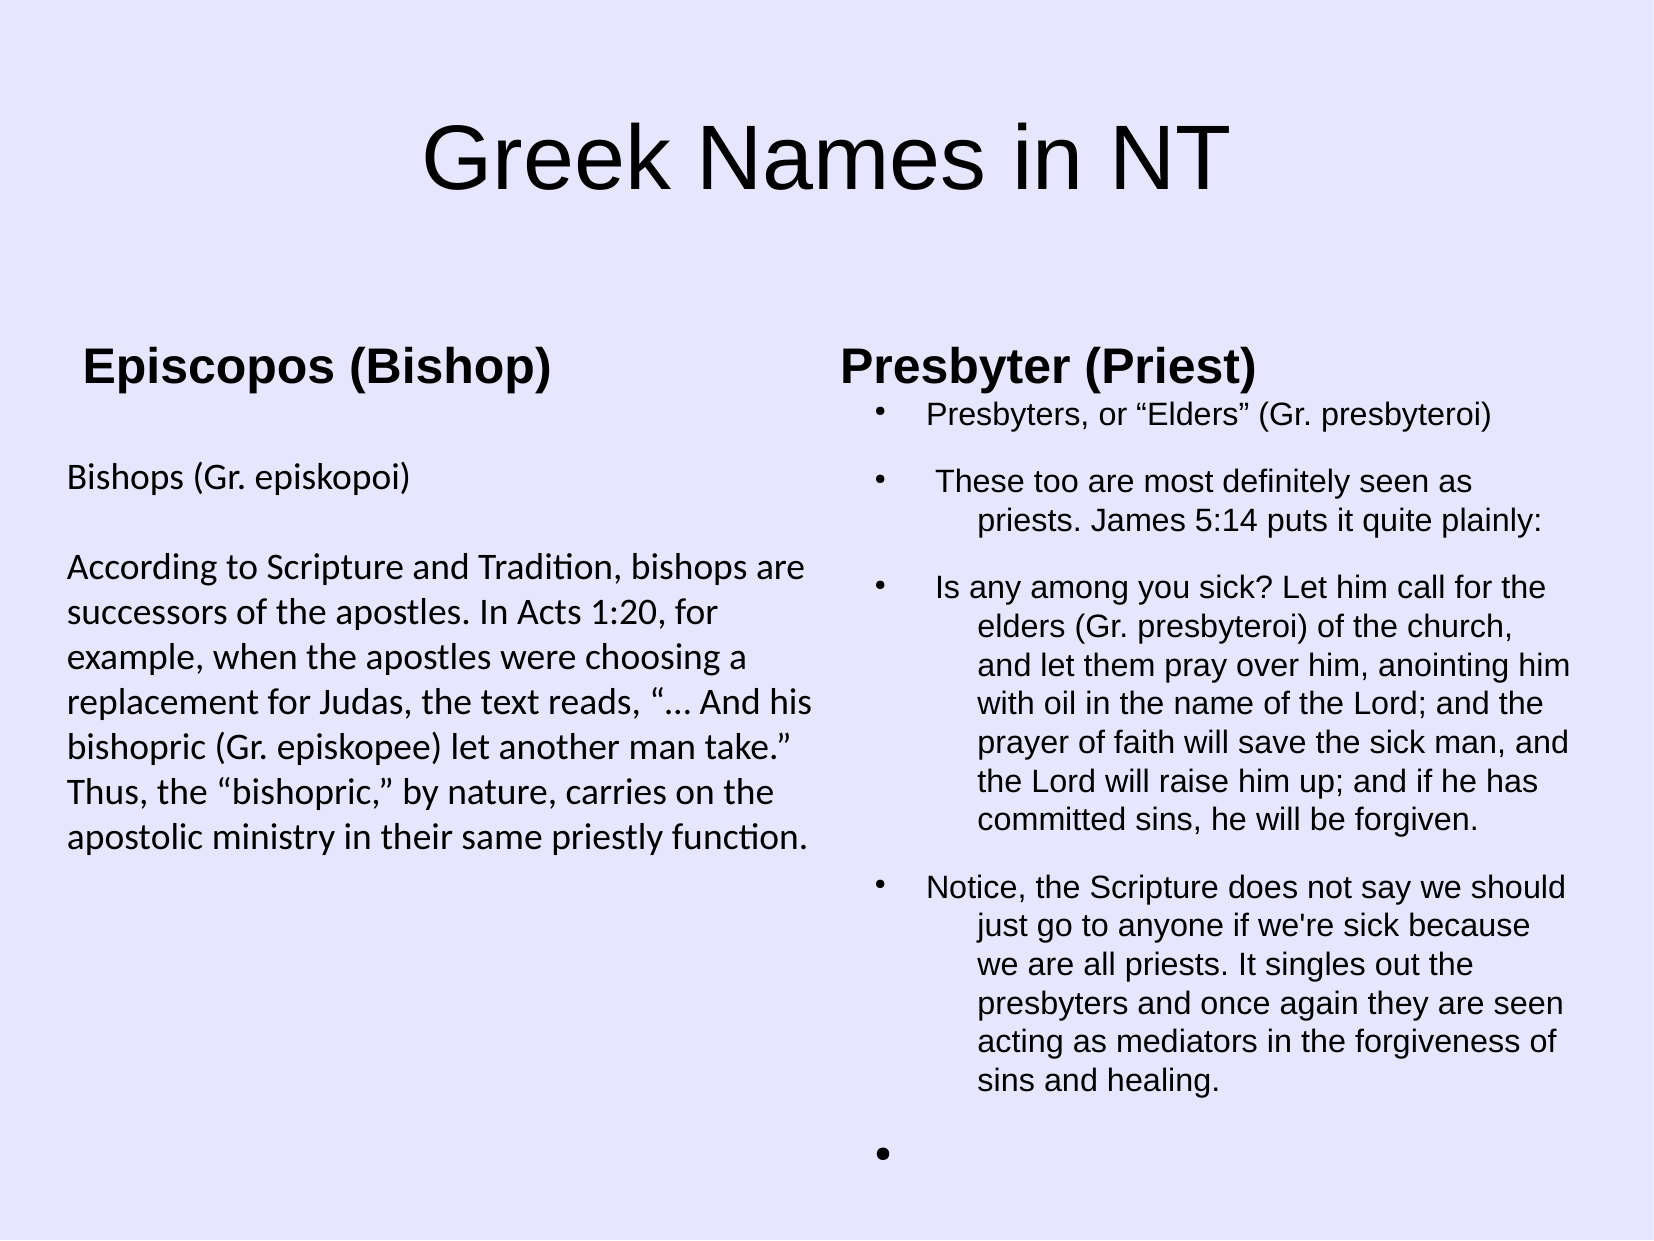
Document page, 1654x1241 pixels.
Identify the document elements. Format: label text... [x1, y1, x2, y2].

title Greek Names in NT [82, 49, 1572, 257]
list Episcopos (Bishop) [82, 277, 814, 394]
list Presbyters, or “Elders” (Gr. presbyteroi) These too are most definitely seen as priests. James 5:14 puts it quite plainly: Is any among you sick? Let him call for the elders (Gr. presbyteroi) of the church, and let them pray over him, anointing him with oil in the name of the Lord; and the prayer of faith will save the sick man, and the Lord will raise him up; and if he has committed sins, he will be forgiven. Notice, the Scripture does not say we should just go to anyone if we're sick because we are all priests. It singles out the presbyters and once again they are seen acting as mediators in the forgiveness of sins and healing. [840, 393, 1572, 1108]
list Presbyter (Priest) [840, 277, 1572, 393]
text_box Bishops (Gr. episkopoi) According to Scripture and Tradition, bishops are successors of the apostles. In Acts 1:20, for example, when the apostles were choosing a replacement for Judas, the text reads, “… And his bishopric (Gr. episkopee) let another man take.” Thus, the “bishopric,” by nature, carries on the apostolic ministry in their same priestly function. [52, 445, 840, 865]
